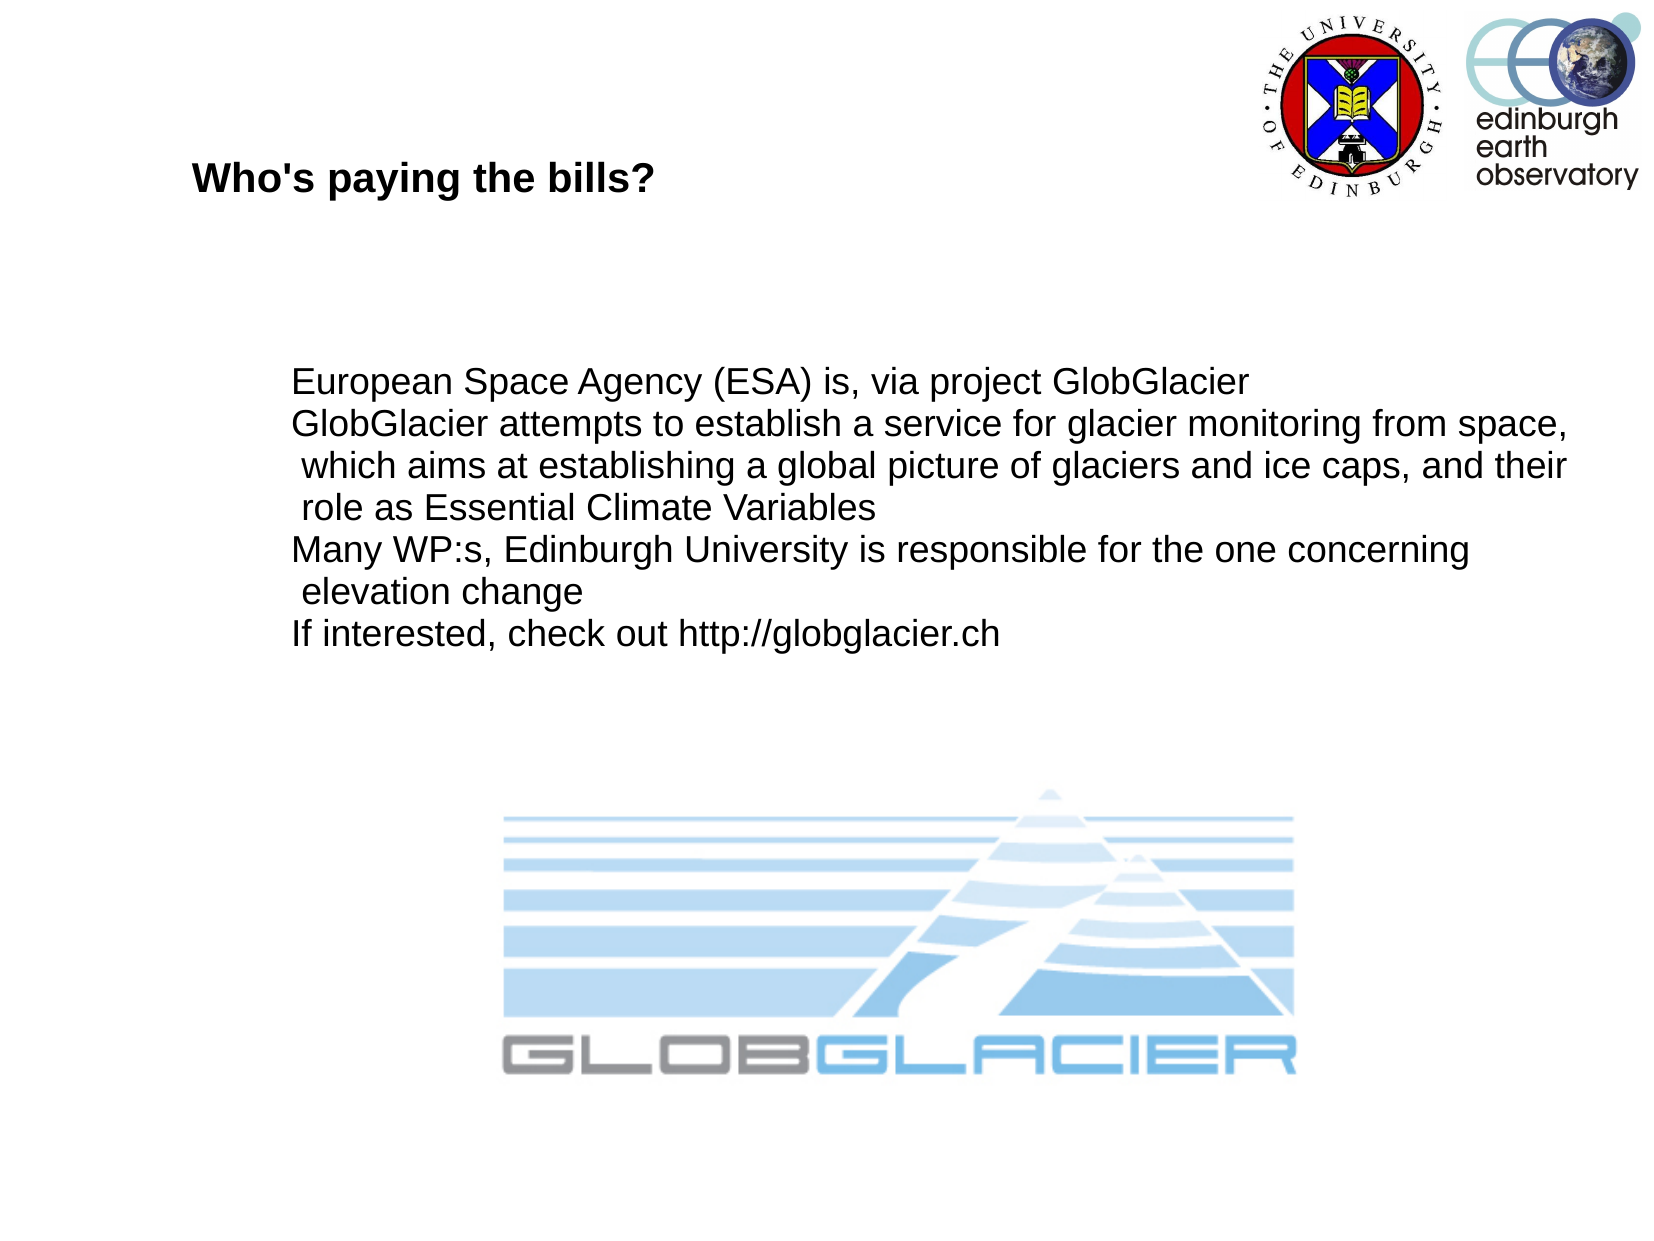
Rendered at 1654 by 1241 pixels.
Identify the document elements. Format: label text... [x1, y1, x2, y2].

picture [1464, 11, 1642, 191]
text_box Who's paying the bills? [177, 147, 671, 217]
text_box European Space Agency (ESA) is, via project GlobGlacier GlobGlacier attempts to establish a service for glacier monitoring from space, which aims at establishing a global picture of glaciers and ice caps, and their role as Essential Climate Variables Many WP:s, Edinburgh University is responsible for the one concerning elevation change If interested, check out http://globglacier.ch [265, 353, 1654, 798]
picture [1258, 10, 1447, 201]
picture [442, 767, 1329, 1092]
